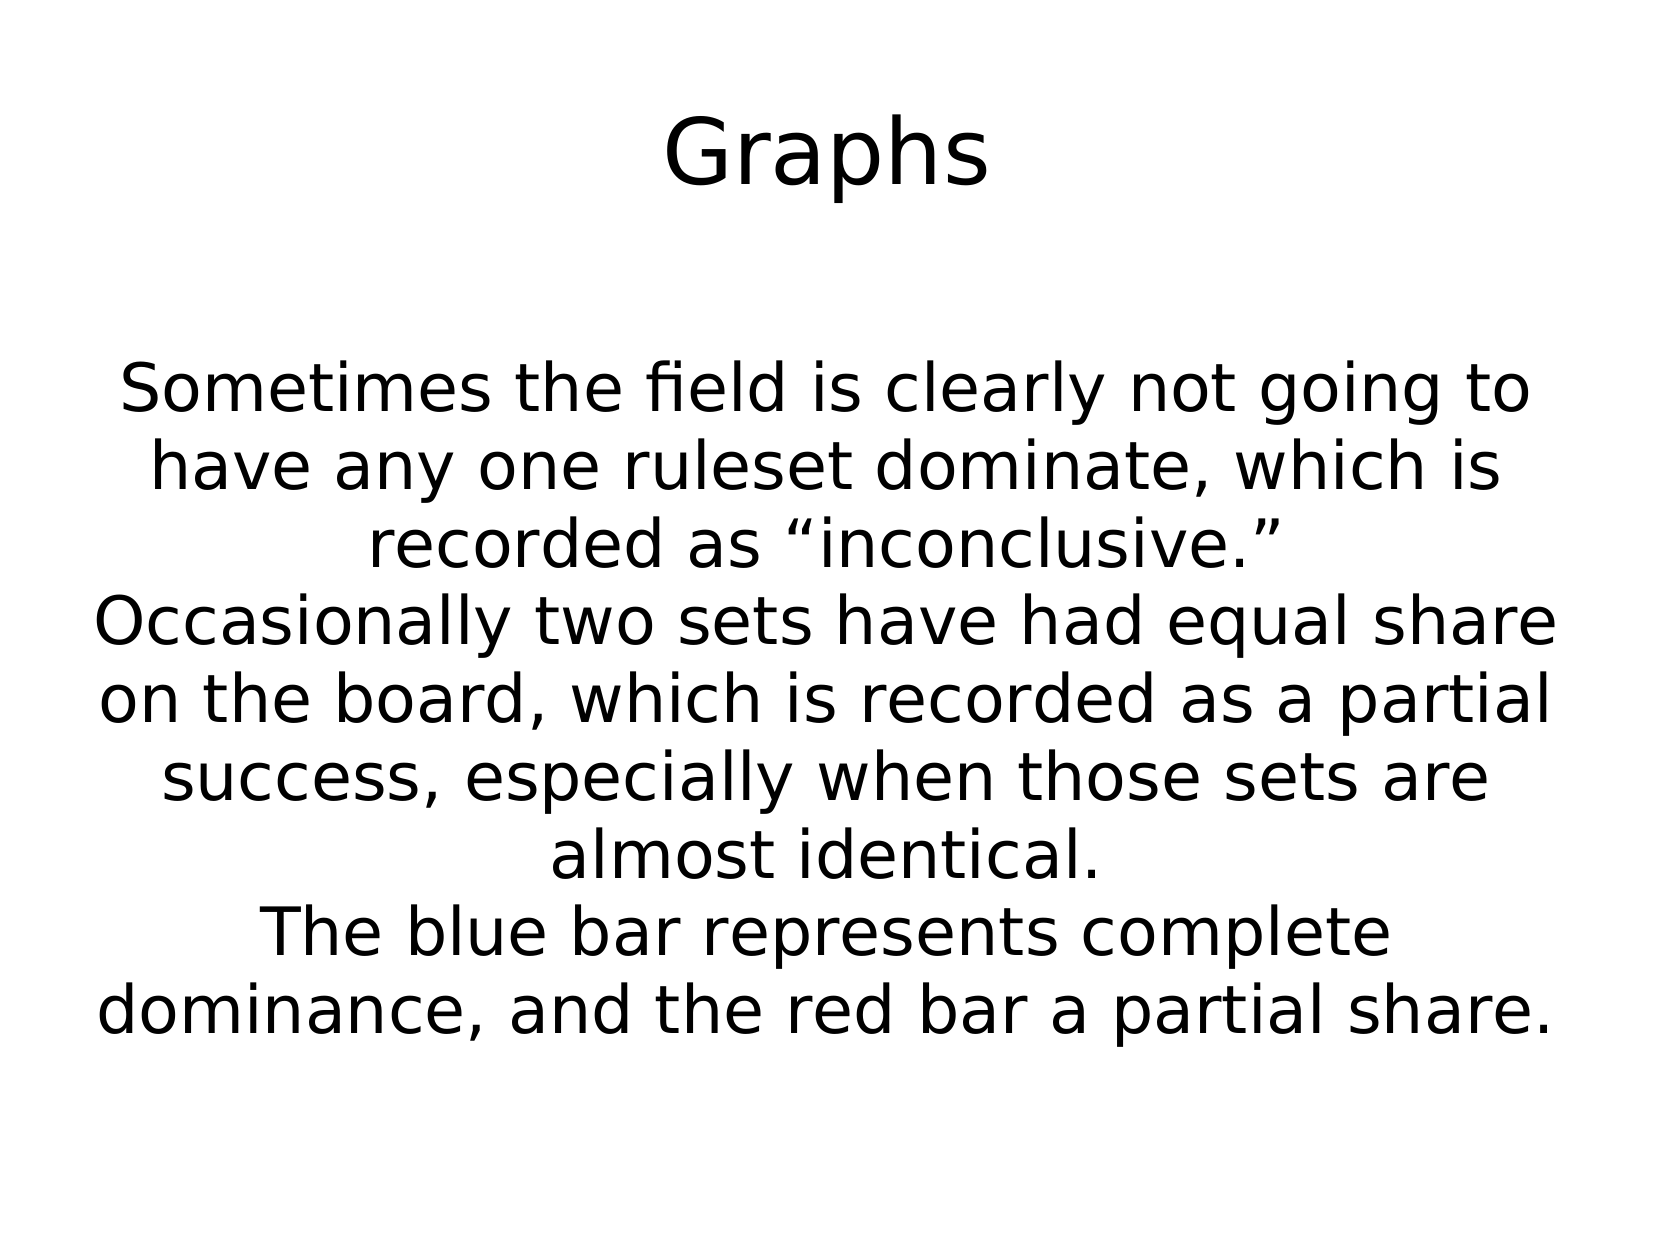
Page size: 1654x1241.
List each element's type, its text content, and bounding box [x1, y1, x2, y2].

subtitle Sometimes the field is clearly not going to have any one ruleset dominate, which is recorded as “inconclusive.” Occasionally two sets have had equal share on the board, which is recorded as a partial success, especially when those sets are almost identical. The blue bar represents complete dominance, and the red bar a partial share. [82, 297, 1571, 1102]
title Graphs [82, 56, 1571, 250]
